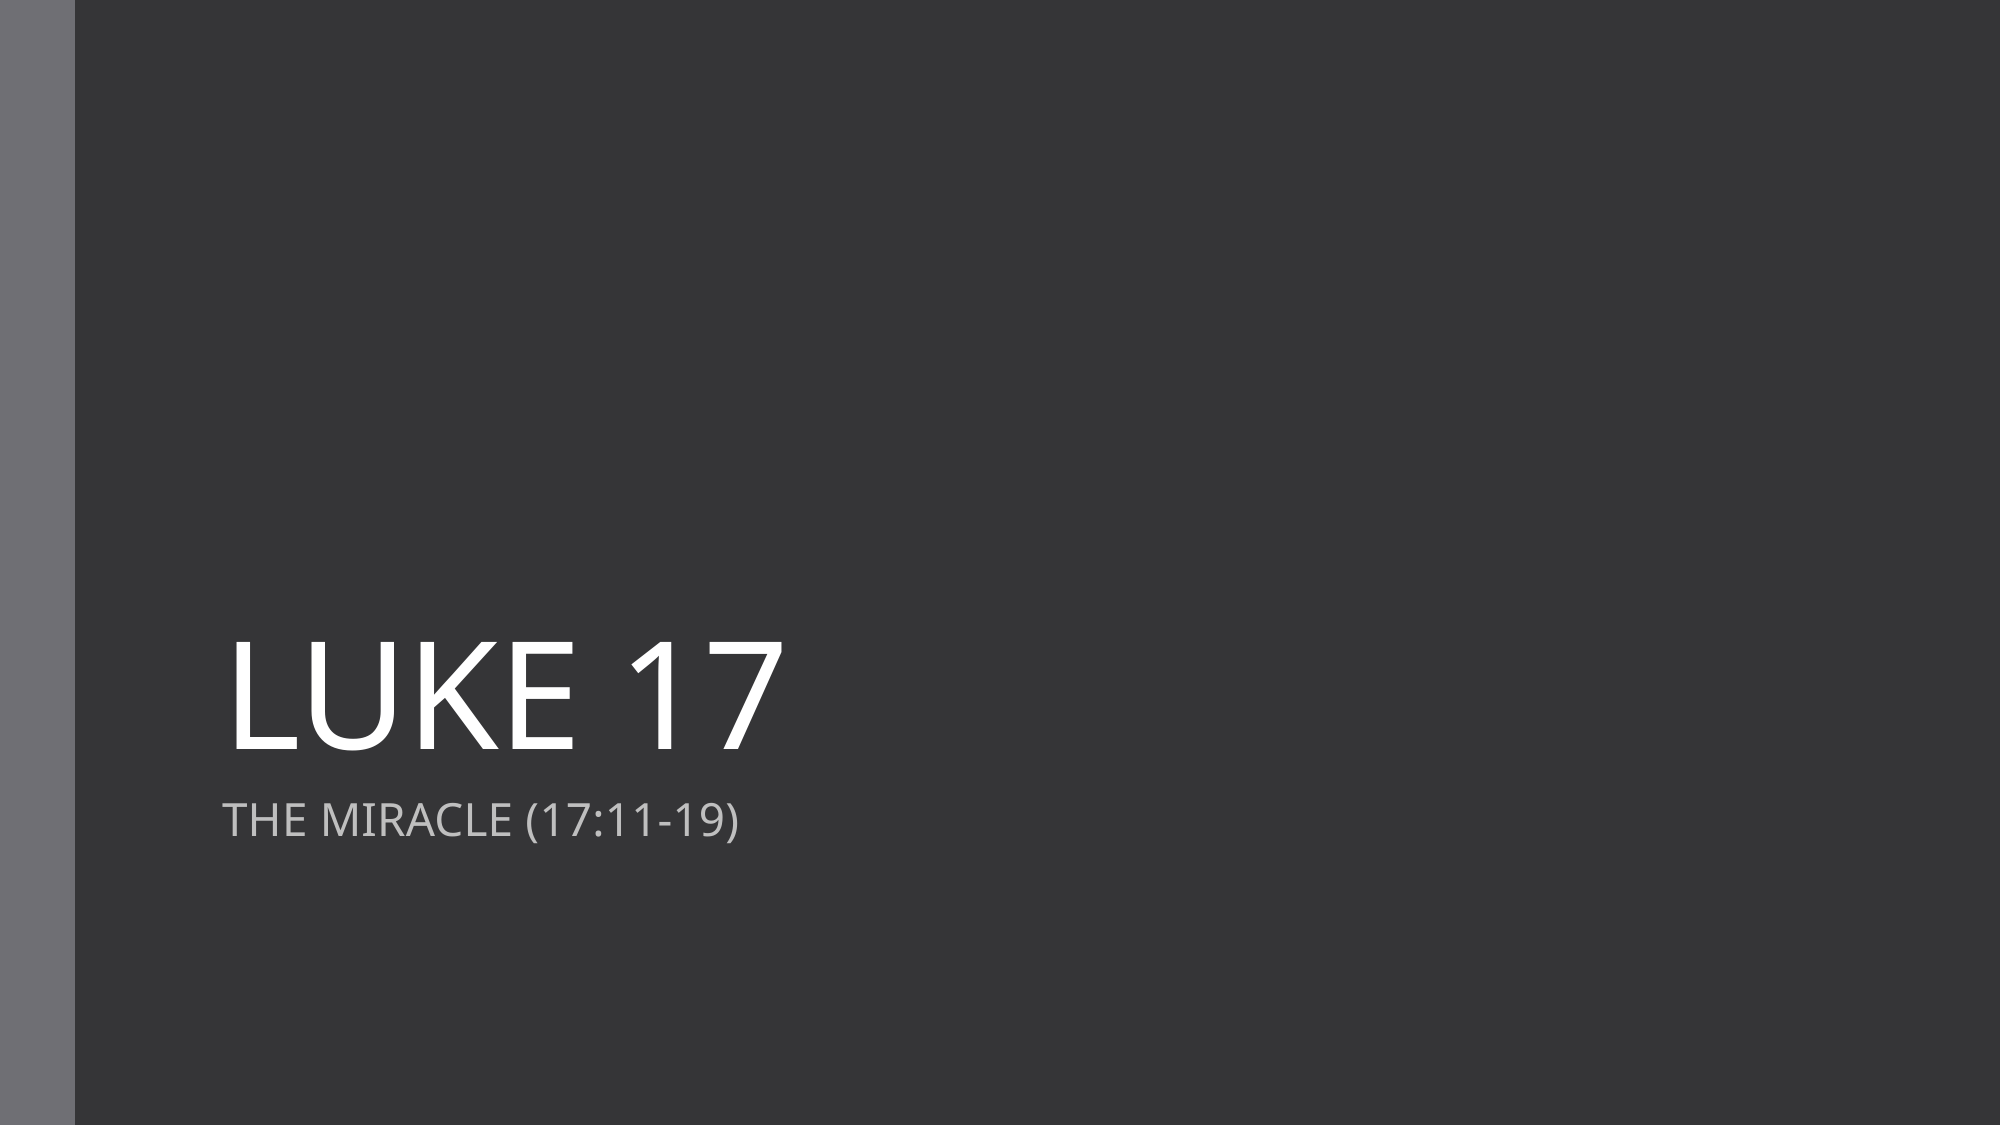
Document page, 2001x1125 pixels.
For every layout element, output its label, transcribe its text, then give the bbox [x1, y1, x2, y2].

title LUKE 17 [206, 124, 1752, 787]
subtitle THE MIRACLE (17:11-19) [206, 787, 1752, 1066]
